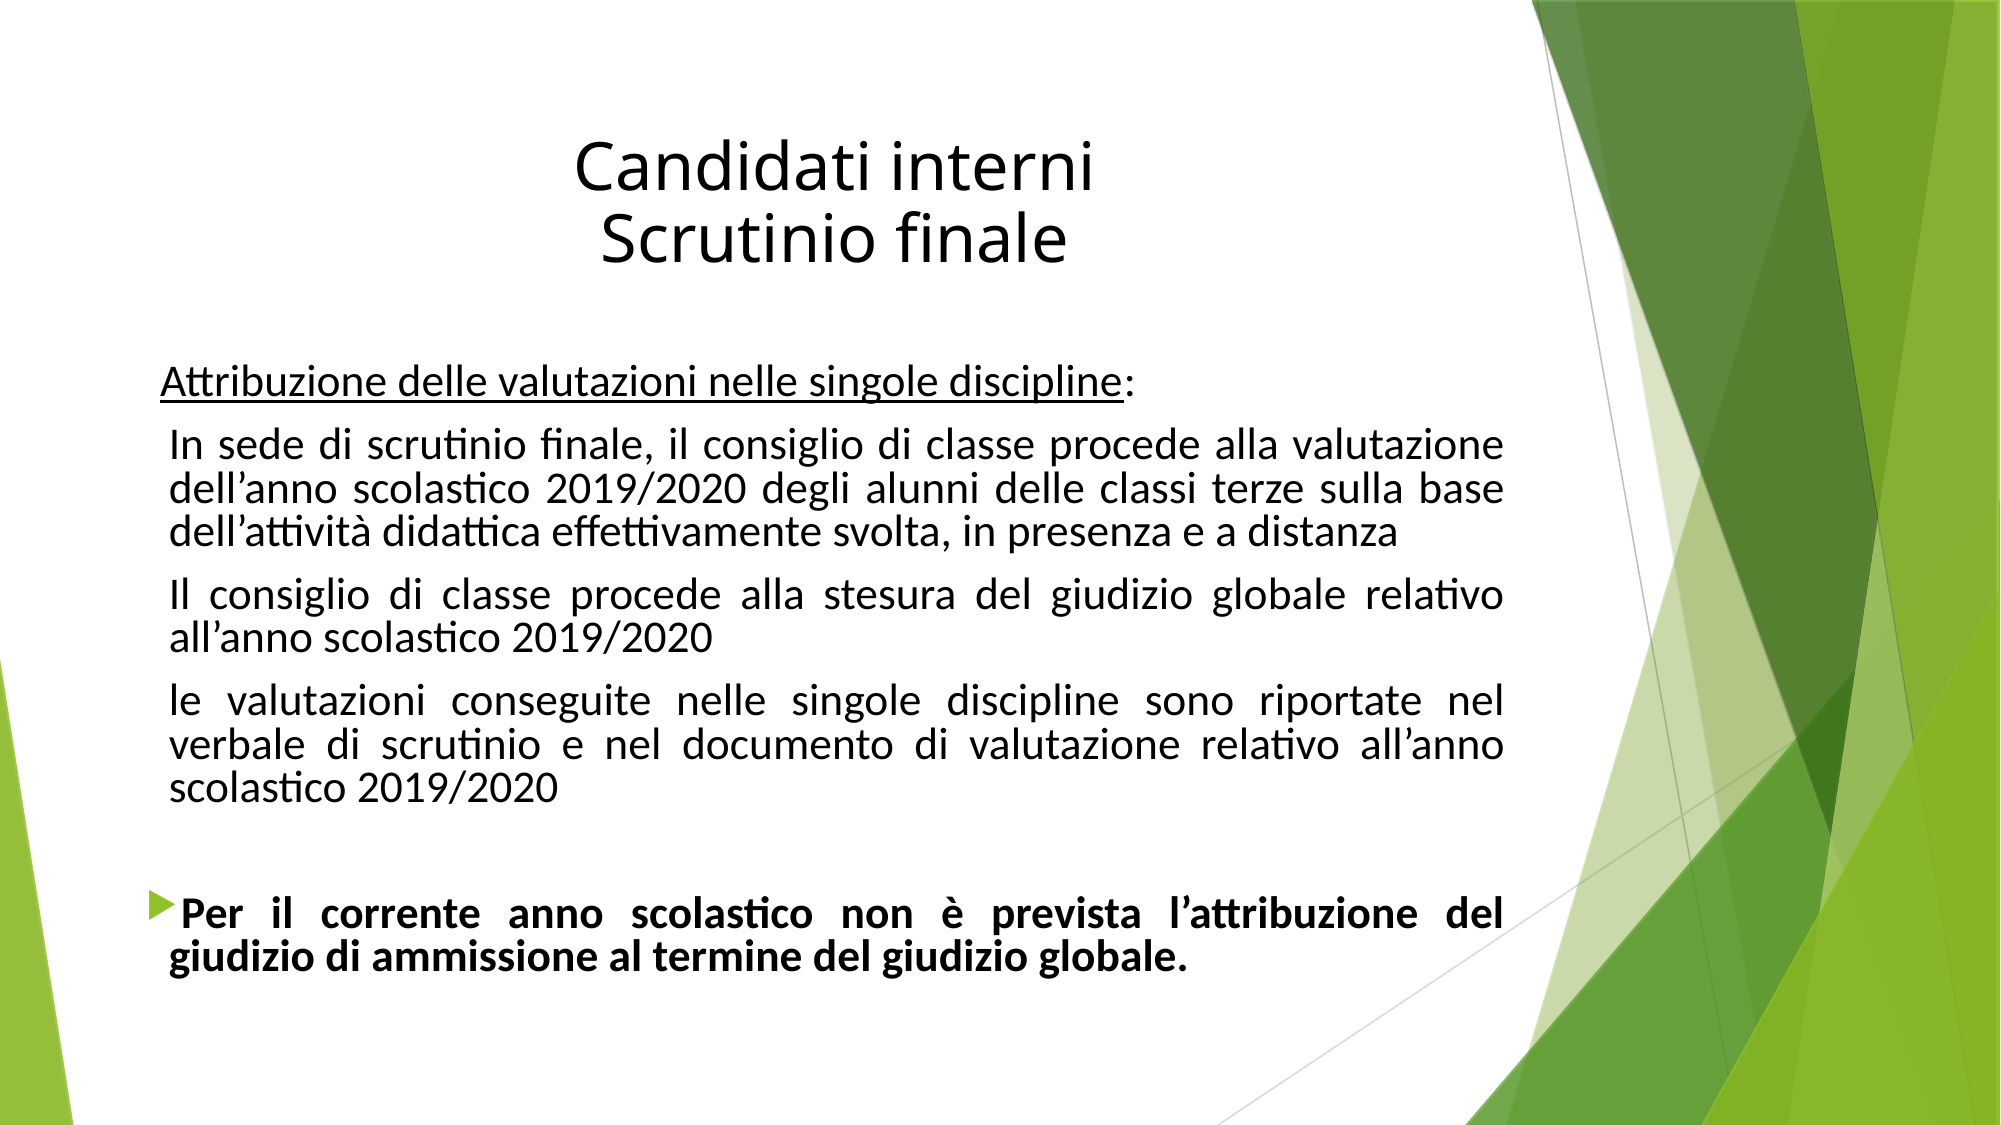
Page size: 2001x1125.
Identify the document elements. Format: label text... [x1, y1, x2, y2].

list Attribuzione delle valutazioni nelle singole discipline: In sede di scrutinio finale, il consiglio di classe procede alla valutazione dell’anno scolastico 2019/2020 degli alunni delle classi terze sulla base dell’attività didattica effettivamente svolta, in presenza e a distanza Il consiglio di classe procede alla stesura del giudizio globale relativo all’anno scolastico 2019/2020 le valutazioni conseguite nelle singole discipline sono riportate nel verbale di scrutinio e nel documento di valutazione relativo all’anno scolastico 2019/2020 Per il corrente anno scolastico non è prevista l’attribuzione del giudizio di ammissione al termine del giudizio globale. [111, 354, 1522, 992]
title Candidati interni Scrutinio finale [129, 125, 1541, 343]
